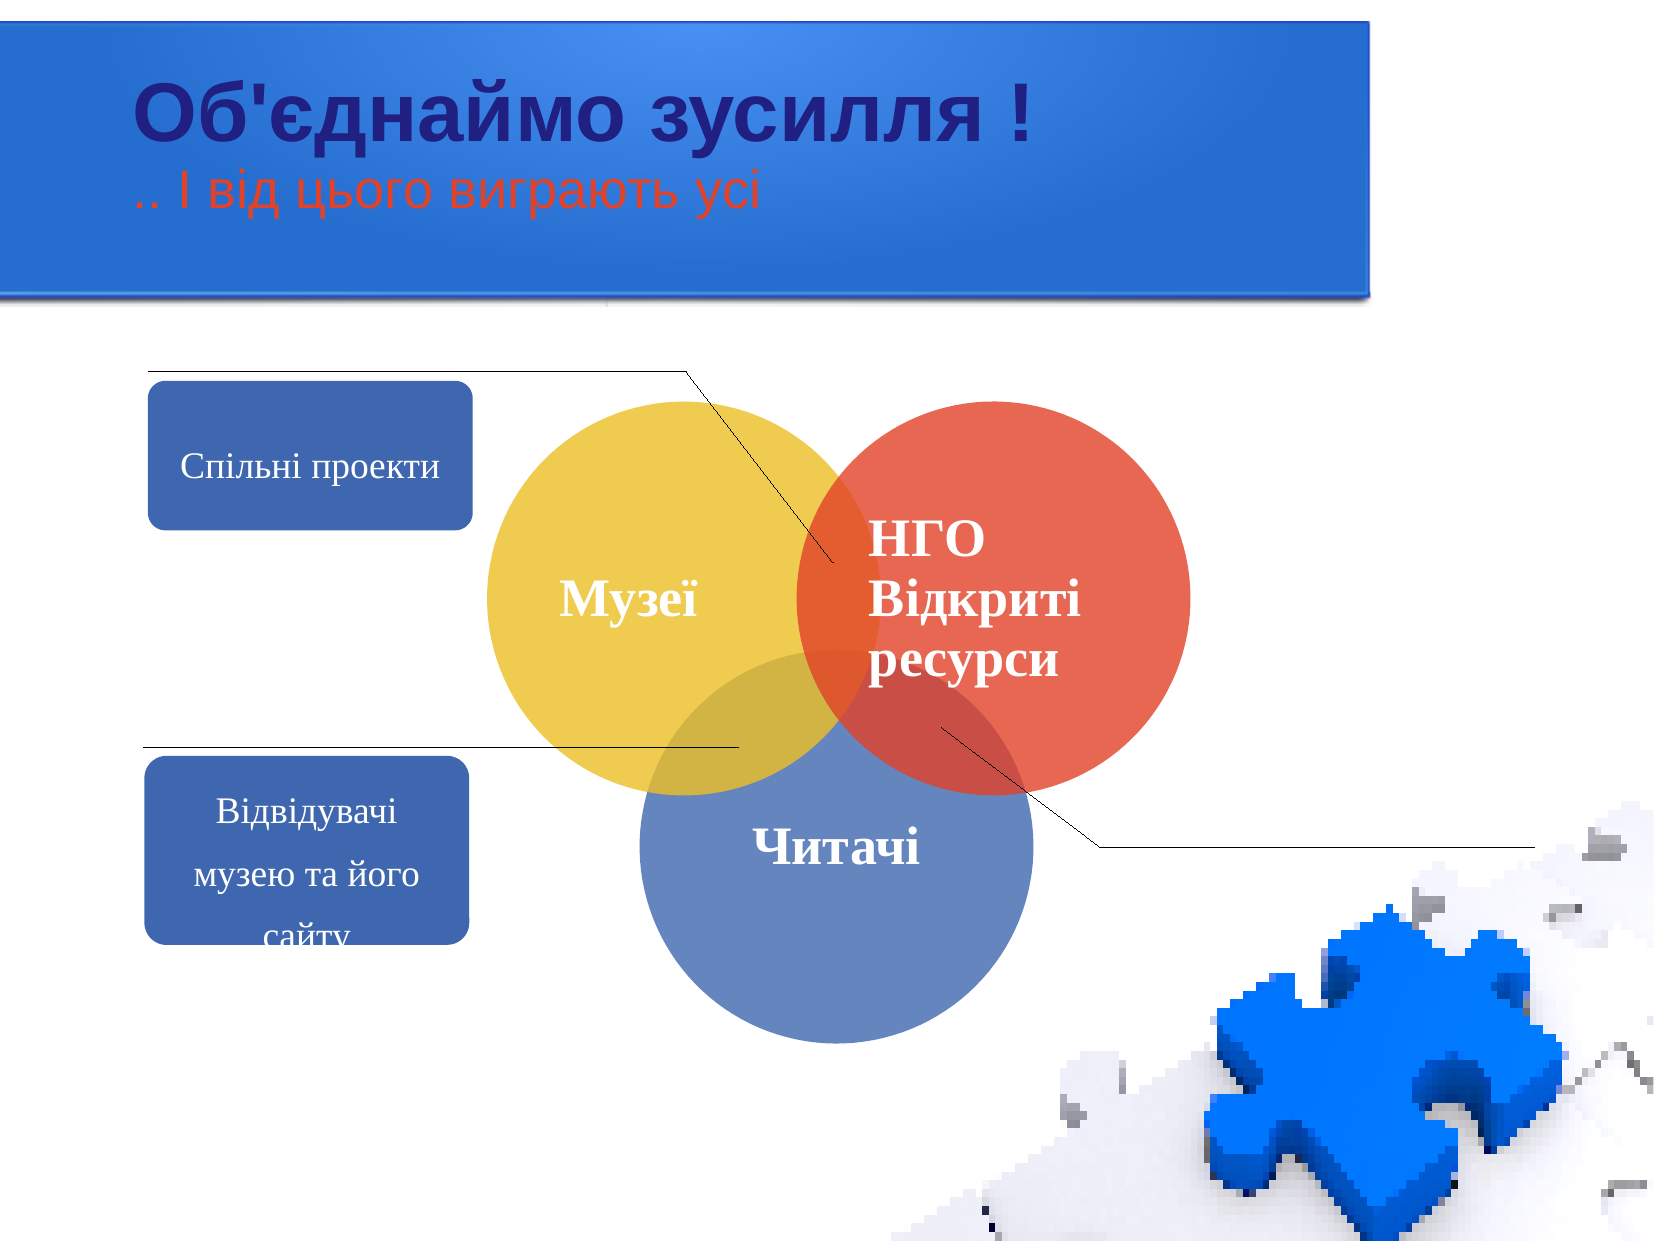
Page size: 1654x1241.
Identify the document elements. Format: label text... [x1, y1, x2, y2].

text_box Спільні проекти [147, 380, 473, 531]
text_box Музеї [487, 401, 839, 796]
text_box Читачі [639, 722, 1034, 1044]
text_box НГО Відкриті ресурси [796, 401, 1191, 796]
text_box Об'єднаймо зусилля ! .. І від цього виграють усі [118, 59, 1061, 234]
text_box Відвідувачі музею та його сайту [144, 755, 470, 945]
